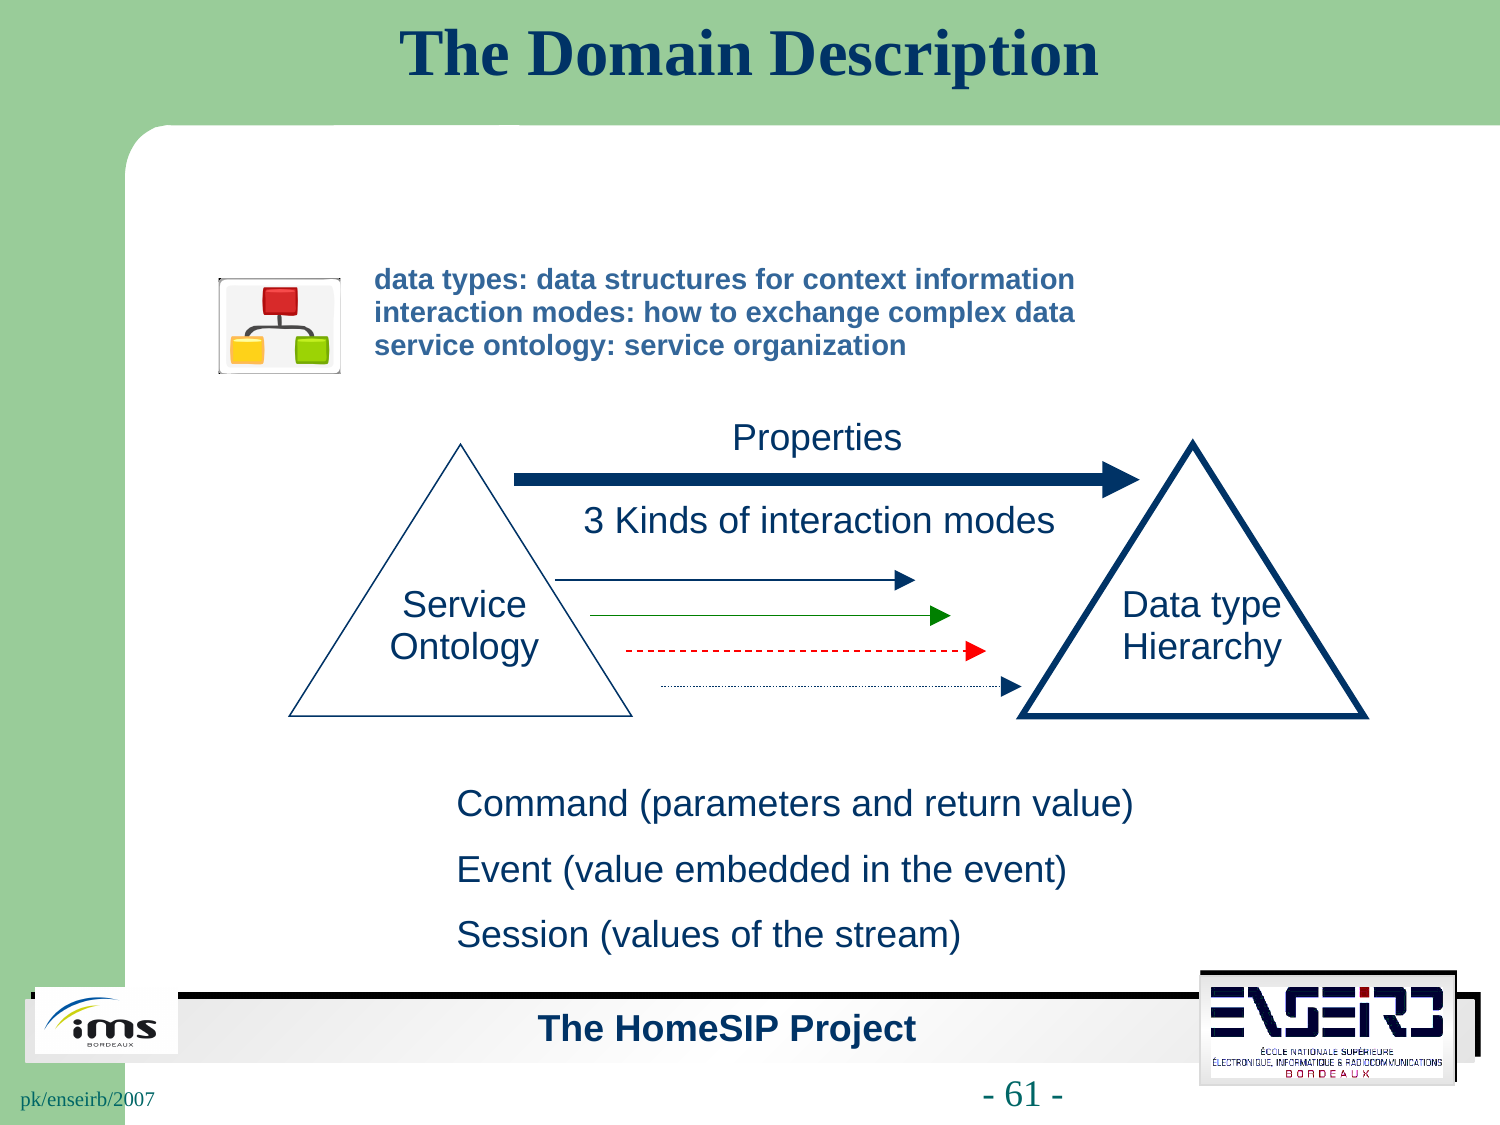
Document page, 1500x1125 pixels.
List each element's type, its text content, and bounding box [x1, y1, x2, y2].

text_box data types: data structures for context information interaction modes: how to exchange complex data service ontology: service organization [351, 255, 1092, 370]
text_box Data type Hierarchy [1021, 444, 1365, 717]
text_box Properties [717, 408, 918, 467]
text_box 3 Kinds of interaction modes [568, 491, 1071, 549]
text_box Service Ontology [289, 444, 632, 717]
text_box Command (parameters and return value) Event (value embedded in the event) Session (values of the stream) [430, 774, 1199, 964]
picture [35, 987, 178, 1054]
picture [1211, 987, 1443, 1078]
picture [218, 278, 341, 374]
text_box The Domain Description [0, 8, 1500, 99]
